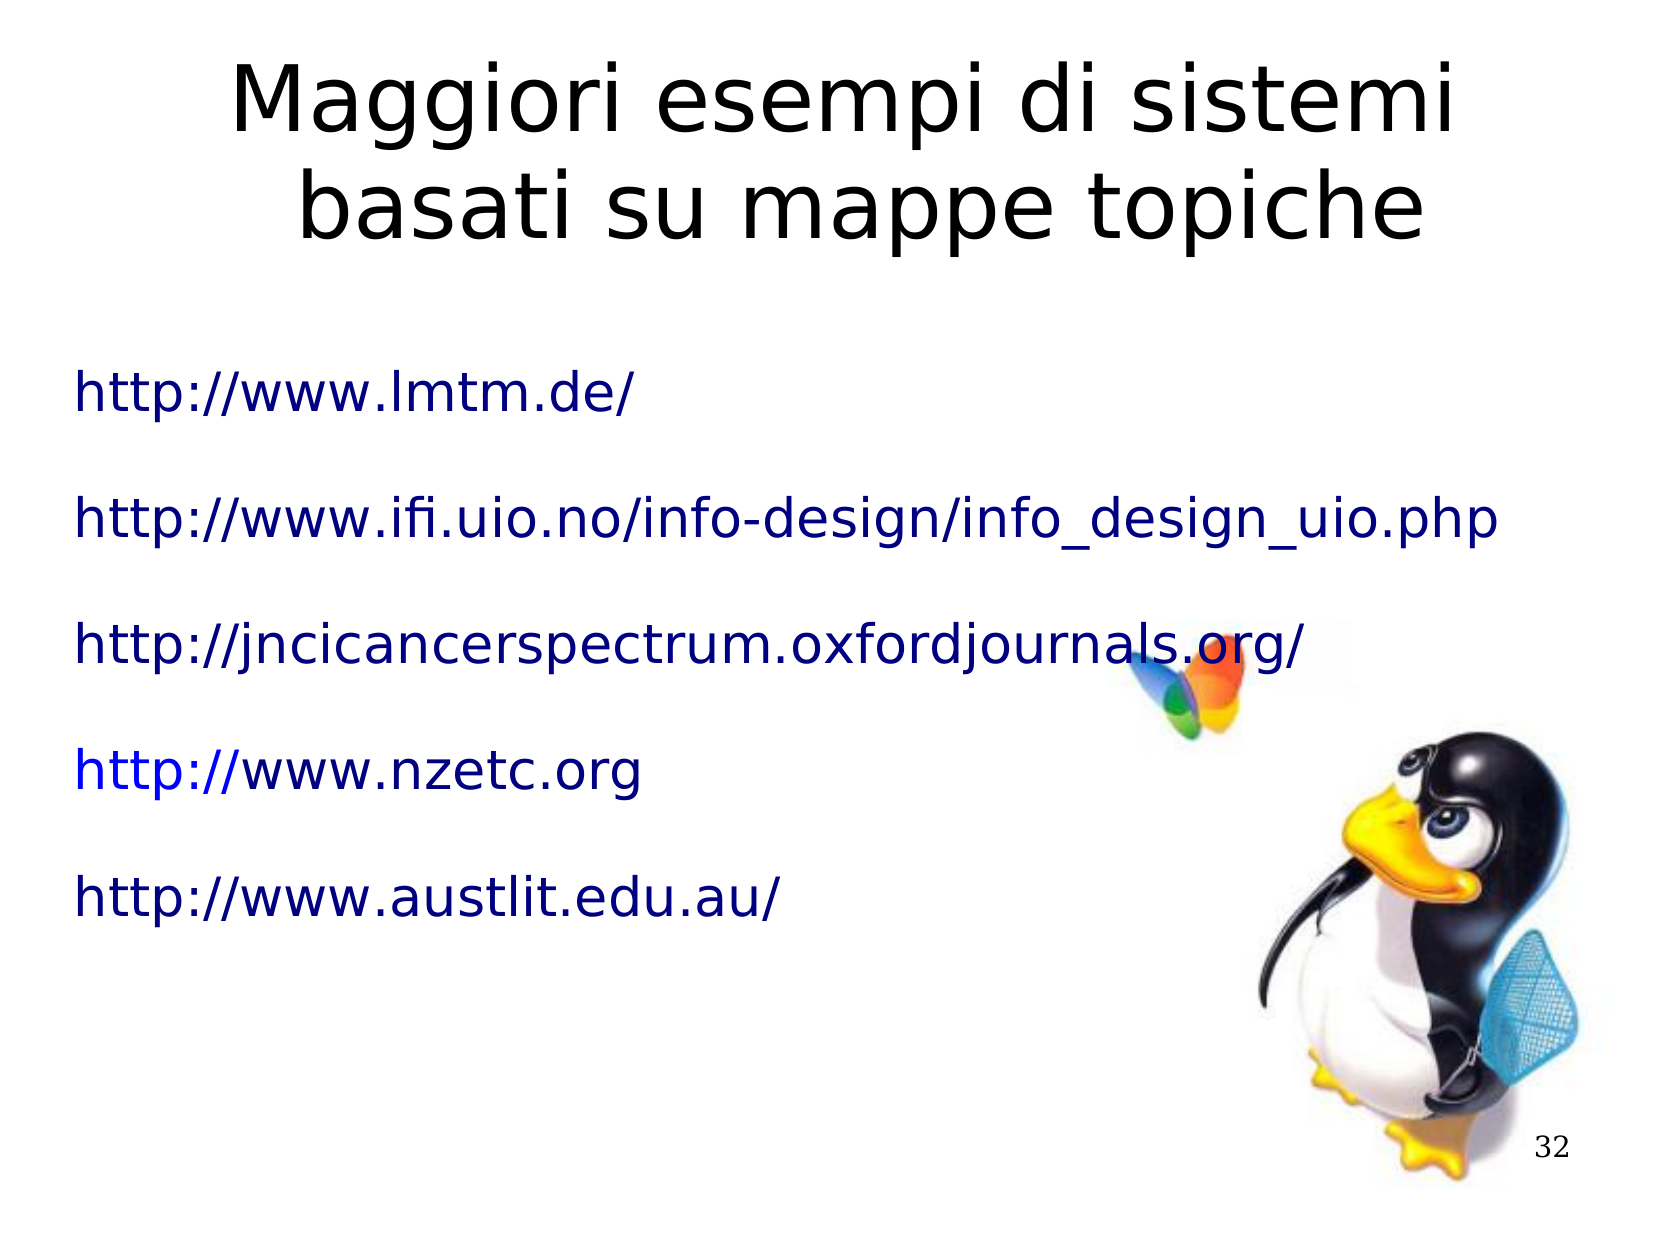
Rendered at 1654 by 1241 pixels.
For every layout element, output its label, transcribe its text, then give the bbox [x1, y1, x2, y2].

text_box http://www.lmtm.de/ http://www.ifi.uio.no/info-design/info_design_uio.php http://jncicancerspectrum.oxfordjournals.org/ http://www.nzetc.org http://www.austlit.edu.au/ [59, 354, 1595, 1126]
picture [708, 620, 1647, 1204]
title Maggiori esempi di sistemi basati su mappe topiche [82, 45, 1571, 261]
